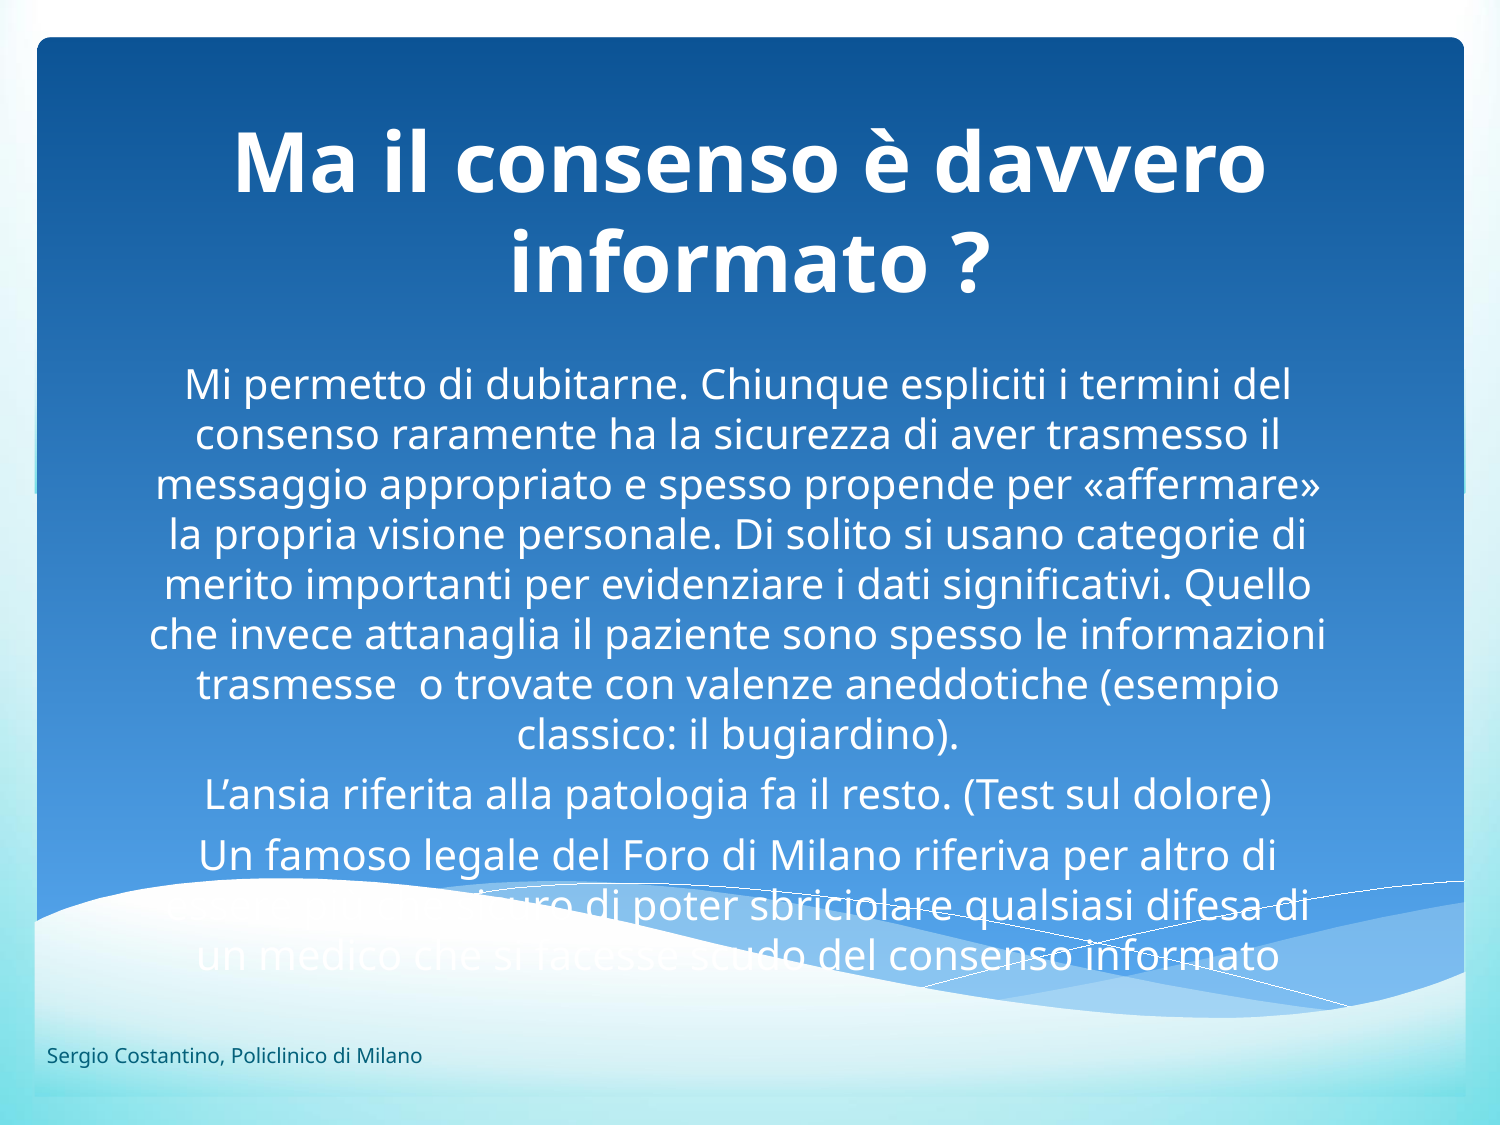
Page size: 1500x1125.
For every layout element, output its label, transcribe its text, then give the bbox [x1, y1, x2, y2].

subtitle Mi permetto di dubitarne. Chiunque espliciti i termini del consenso raramente ha la sicurezza di aver trasmesso il messaggio appropriato e spesso propende per «affermare» la propria visione personale. Di solito si usano categorie di merito importanti per evidenziare i dati significativi. Quello che invece attanaglia il paziente sono spesso le informazioni trasmesse o trovate con valenze aneddotiche (esempio classico: il bugiardino). L’ansia riferita alla patologia fa il resto. (Test sul dolore) Un famoso legale del Foro di Milano riferiva per altro di essere più che sicuro di poter sbriciolare qualsiasi difesa di un medico che si facesse scudo del consenso informato [123, 350, 1353, 965]
title Ma il consenso è davvero informato ? [112, 101, 1388, 303]
text_box Sergio Costantino, Policlinico di Milano [31, 1025, 653, 1086]
